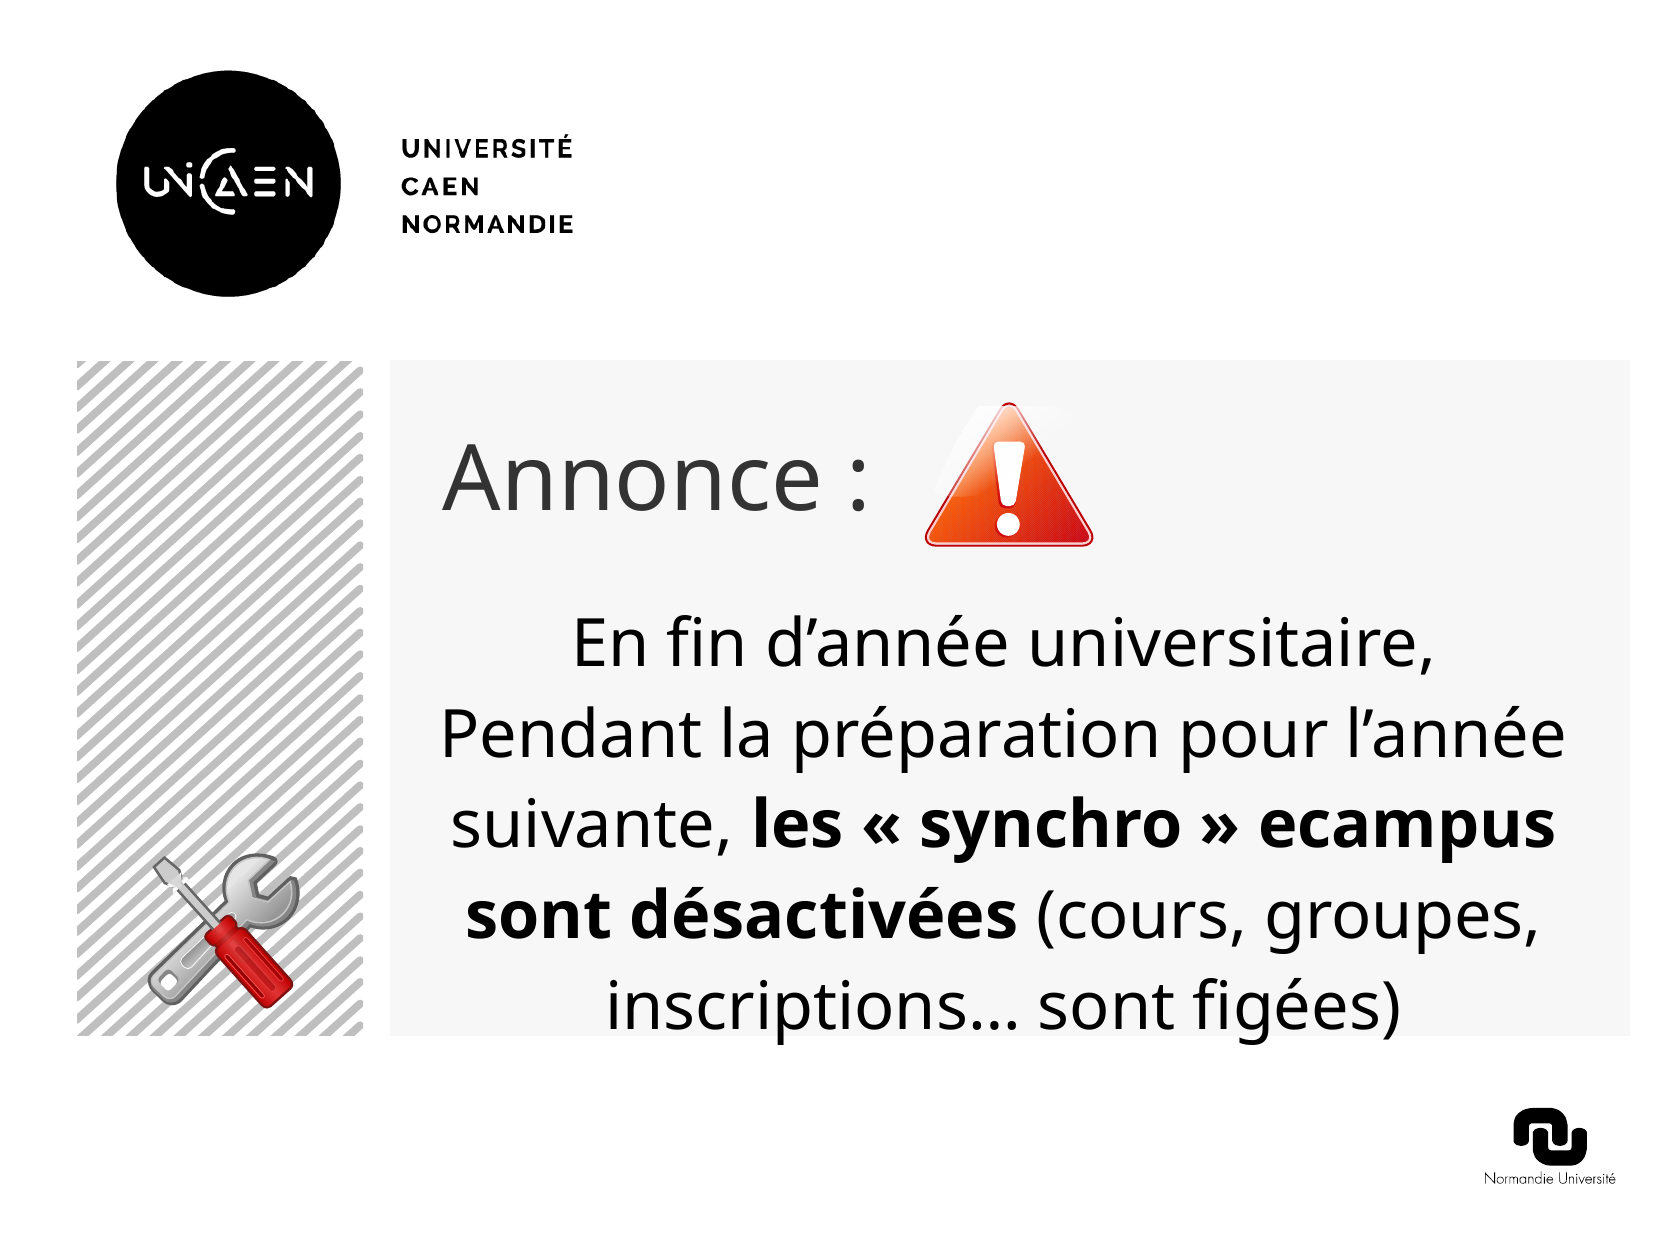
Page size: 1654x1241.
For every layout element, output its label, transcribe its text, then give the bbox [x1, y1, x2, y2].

picture [69, 20, 351, 347]
picture [138, 847, 308, 1016]
title Annonce : [383, 360, 1625, 591]
picture [383, 20, 592, 347]
picture [897, 366, 1123, 591]
subtitle En fin d’année universitaire, Pendant la préparation pour l’année suivante, les « synchro » ecampus sont désactivées (cours, groupes, inscriptions… sont figées) [383, 602, 1625, 1042]
